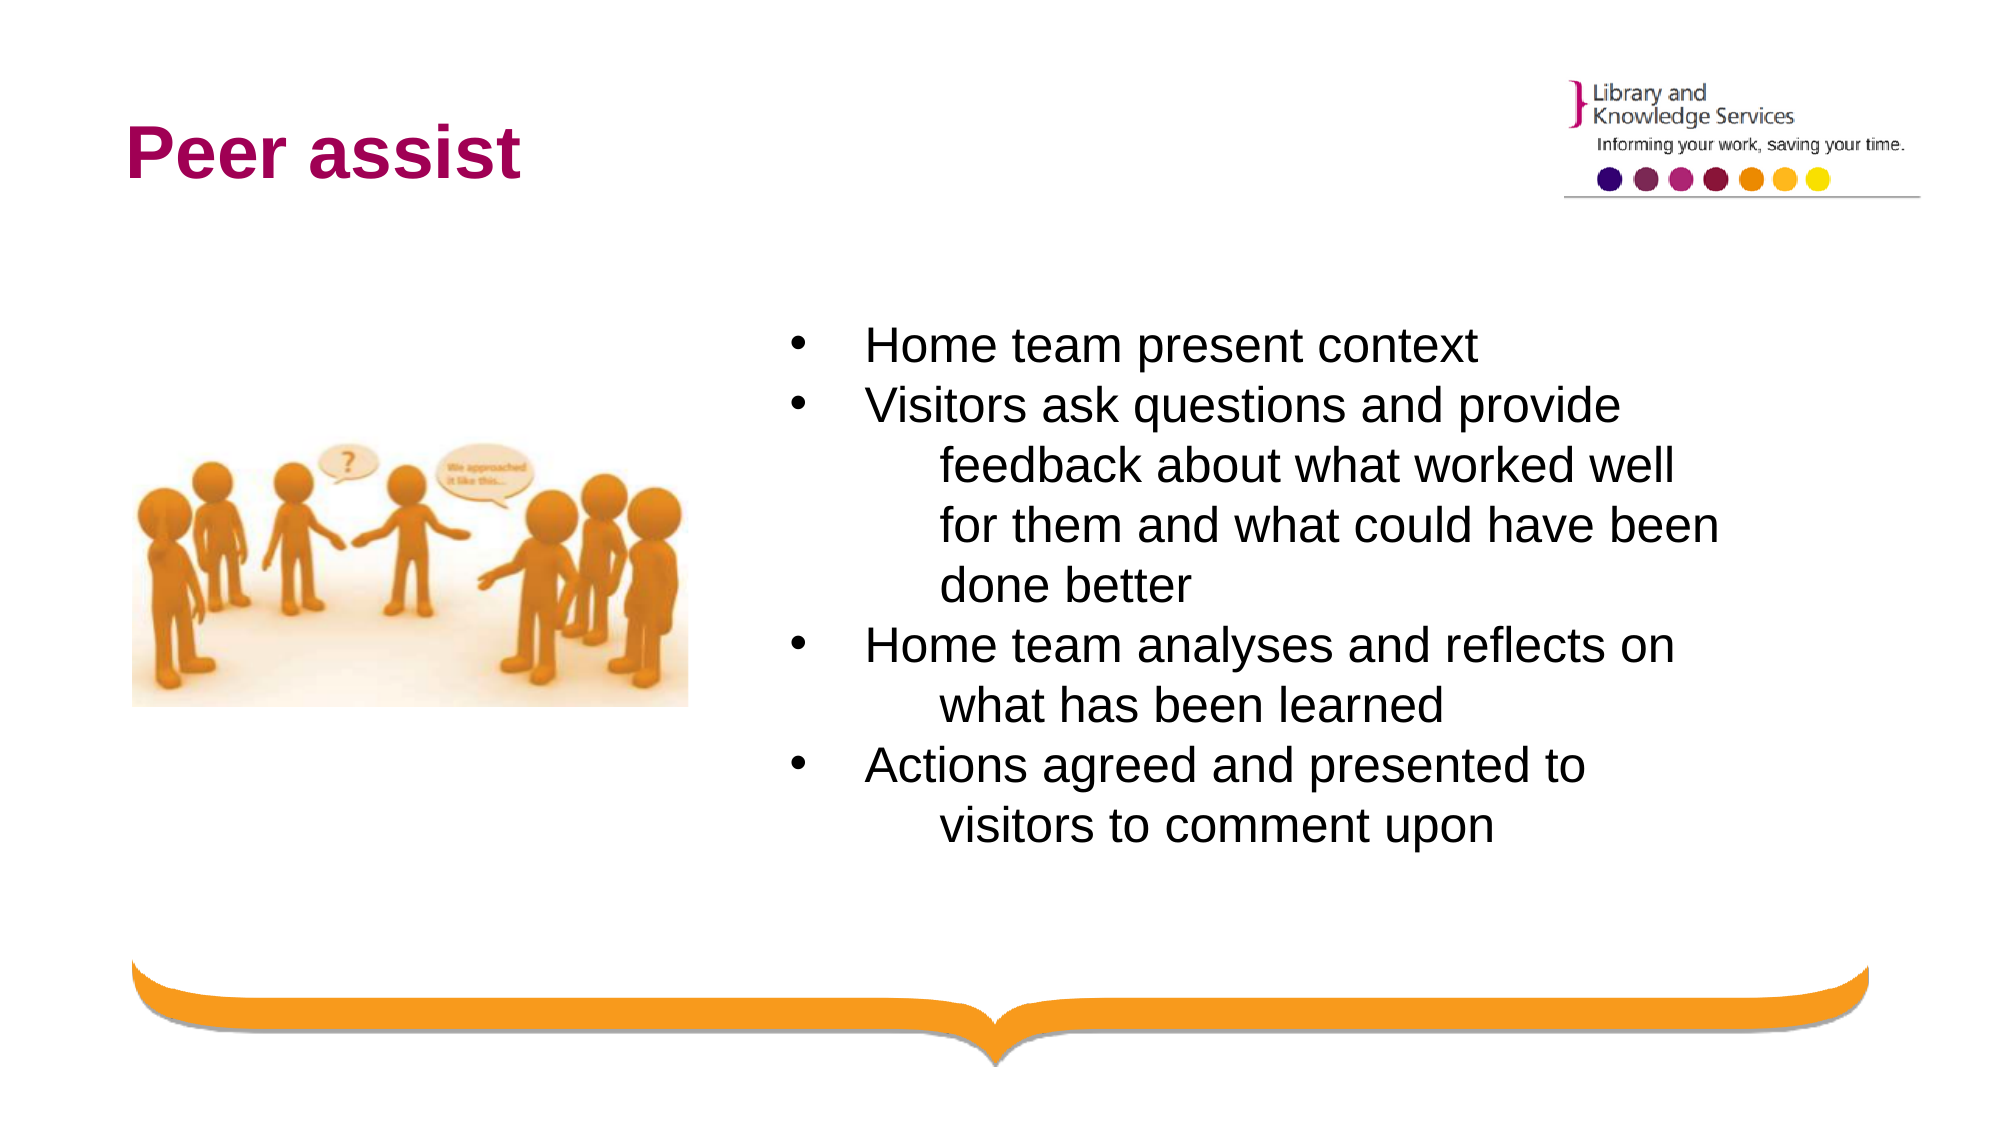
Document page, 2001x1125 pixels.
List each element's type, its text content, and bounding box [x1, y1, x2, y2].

title Peer assist [110, 56, 1251, 203]
picture [1564, 76, 1923, 196]
picture [132, 361, 690, 707]
picture [132, 959, 1868, 1063]
text_box Home team present context Visitors ask questions and provide feedback about what worked well for them and what could have been done better Home team analyses and reflects on what has been learned Actions agreed and presented to visitors to comment upon [774, 304, 1763, 866]
